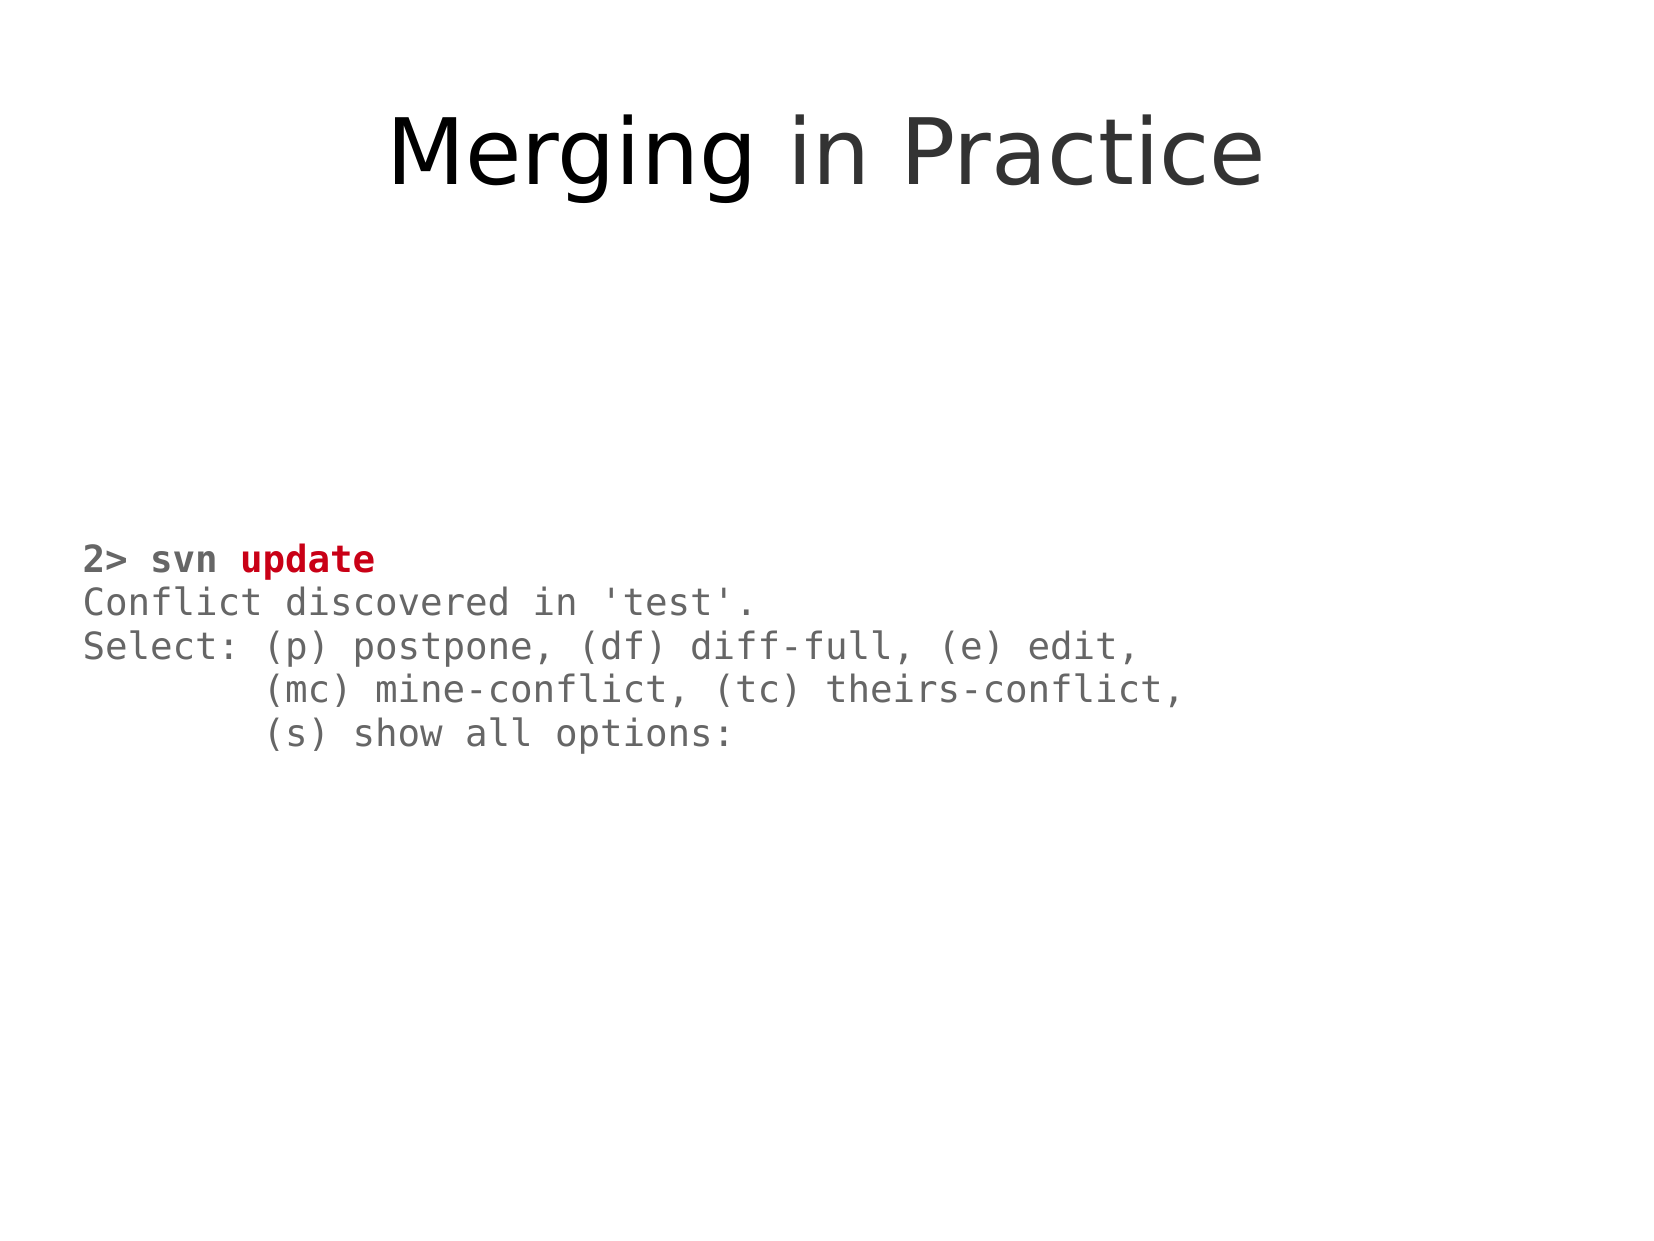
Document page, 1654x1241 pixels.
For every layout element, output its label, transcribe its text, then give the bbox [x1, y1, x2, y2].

subtitle 2> svn update Conflict discovered in 'test'. Select: (p) postpone, (df) diff-full, (e) edit, (mc) mine-conflict, (tc) theirs-conflict, (s) show all options: [82, 244, 1571, 1049]
title Merging in Practice [82, 56, 1571, 244]
